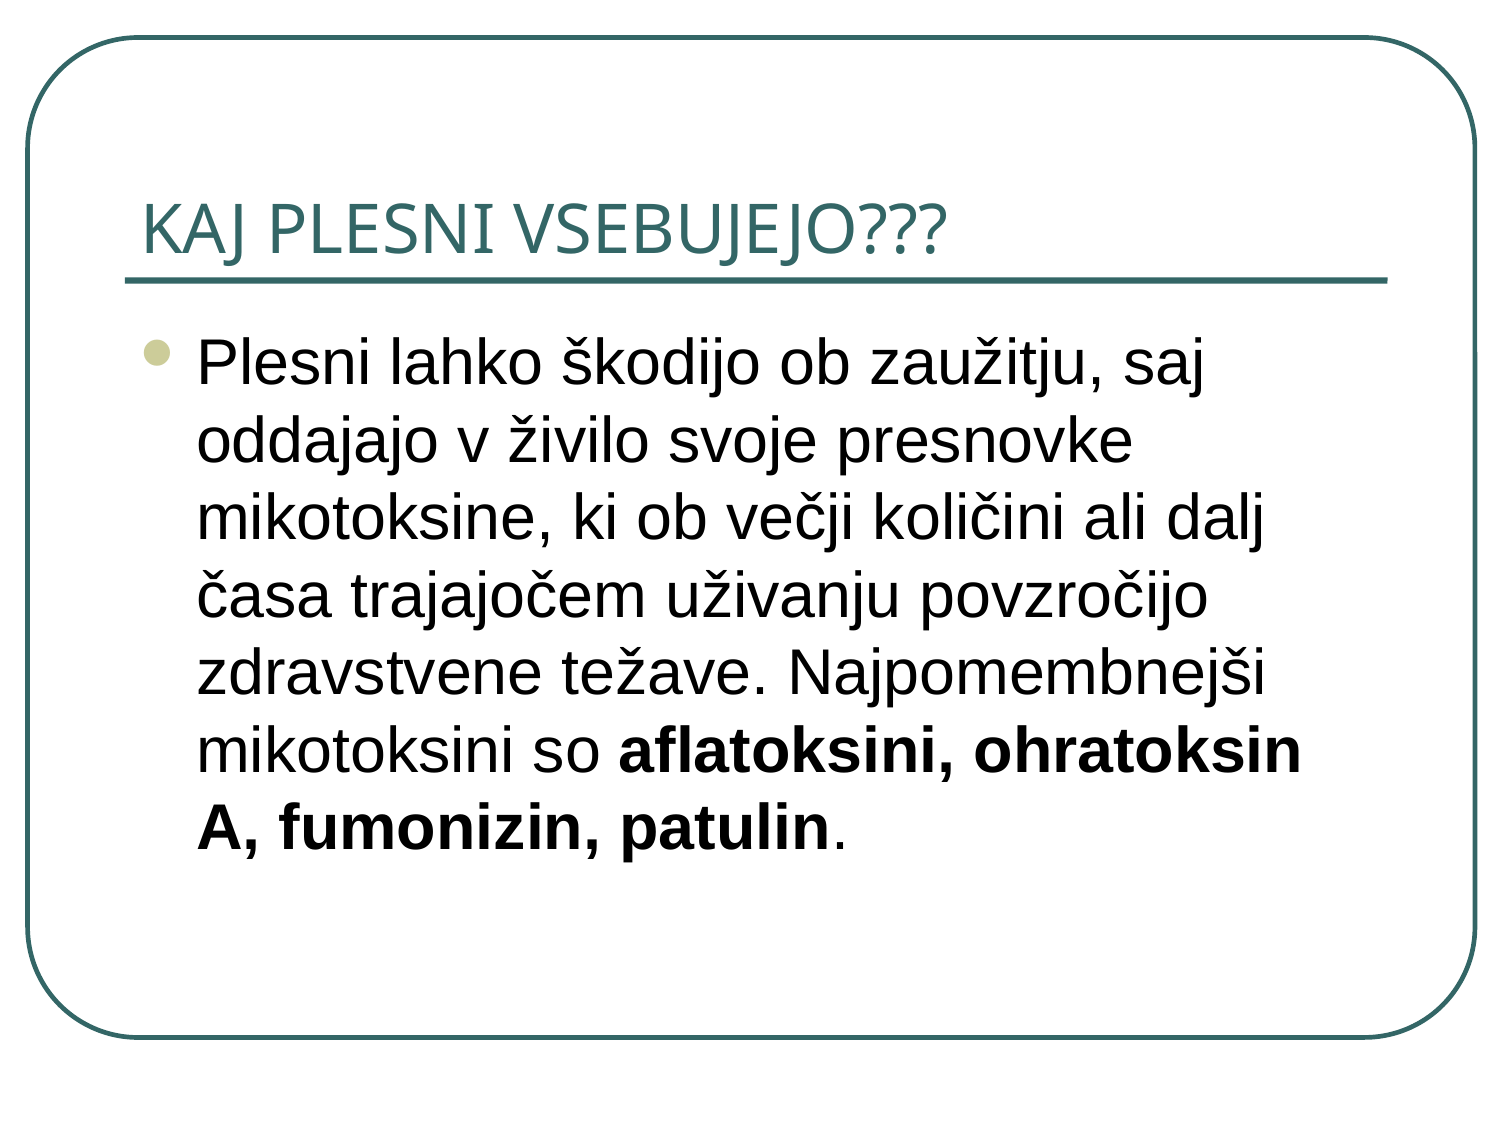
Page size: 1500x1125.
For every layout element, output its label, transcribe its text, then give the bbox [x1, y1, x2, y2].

title KAJ PLESNI VSEBUJEJO??? [125, 87, 1388, 275]
list Plesni lahko škodijo ob zaužitju, saj oddajajo v živilo svoje presnovke mikotoksine, ki ob večji količini ali dalj časa trajajočem uživanju povzročijo zdravstvene težave. Najpomembnejši mikotoksini so aflatoksini, ohratoksin A, fumonizin, patulin. [125, 312, 1388, 975]
